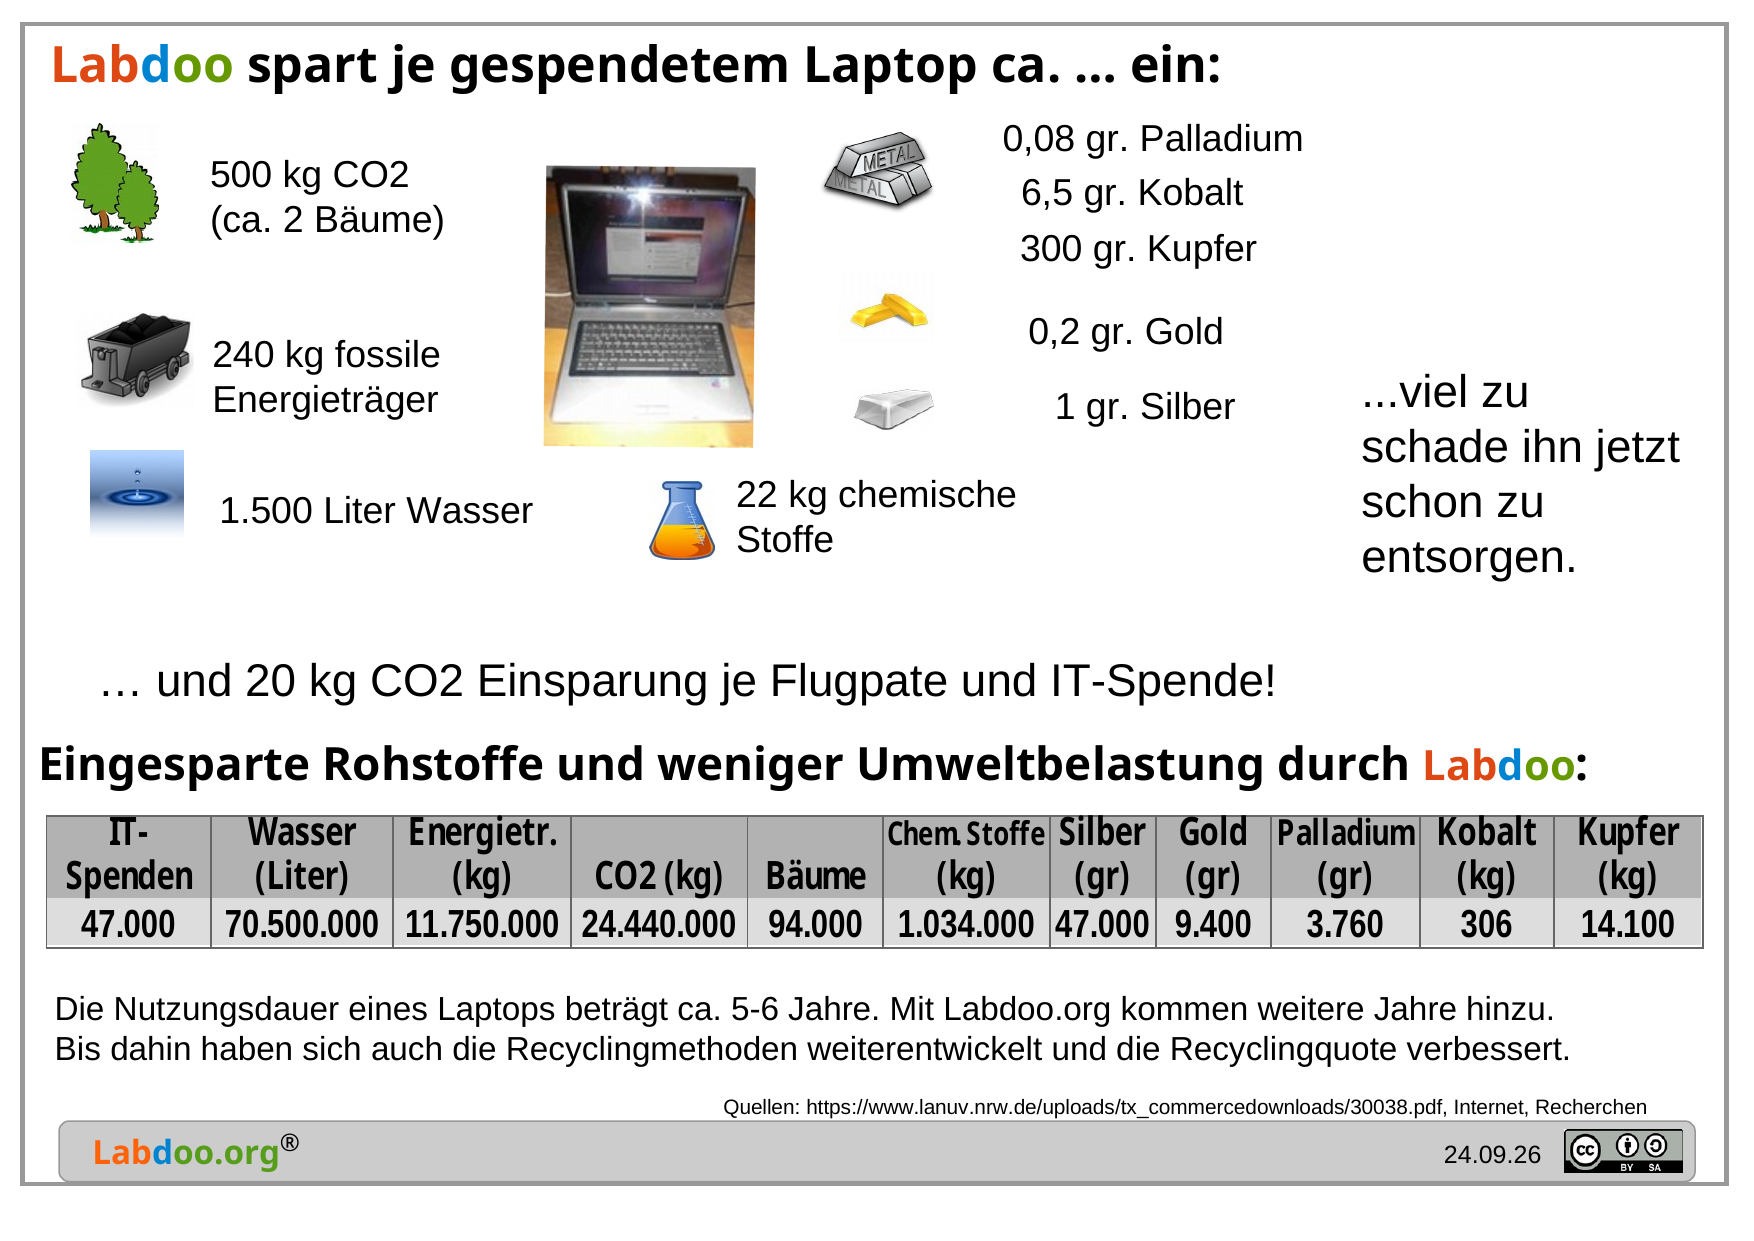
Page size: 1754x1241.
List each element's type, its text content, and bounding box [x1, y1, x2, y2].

text_box 6,5 gr. Kobalt [1006, 161, 1276, 221]
picture [90, 450, 184, 538]
text_box ...viel zu schade ihn jetzt schon zu entsorgen. [1346, 354, 1701, 603]
picture [71, 123, 159, 243]
text_box 240 kg fossile Energieträger [197, 322, 520, 428]
picture [76, 312, 194, 409]
picture [820, 128, 934, 213]
text_box 1 gr. Silber [1039, 405, 1292, 449]
text_box Quellen: https://www.lanuv.nrw.de/uploads/tx_commercedownloads/30038.pdf, Internet, Recherchen [708, 1086, 1725, 1127]
text_box 0,2 gr. Gold [1013, 299, 1312, 405]
picture [649, 481, 715, 560]
chart [46, 815, 1706, 951]
text_box … und 20 kg CO2 Einsparung je Flugpate und IT-Spende! [82, 642, 1754, 768]
picture [838, 271, 934, 343]
picture [1564, 1129, 1683, 1173]
picture [853, 389, 934, 430]
text_box Eingesparte Rohstoffe und weniger Umweltbelastung durch Labdoo: [23, 727, 1713, 798]
text_box 1.500 Liter Wasser [204, 478, 556, 539]
text_box Die Nutzungsdauer eines Laptops beträgt ca. 5-6 Jahre. Mit Labdoo.org kommen weitere Jahre hinzu. Bis dahin haben sich auch die Recyclingmethoden weiterentwickelt und die Recyclingquote verbessert. [39, 980, 1729, 1075]
text_box Labdoo spart je gespendetem Laptop ca. … ein: [35, 25, 1678, 107]
text_box 0,08 gr. Palladium [987, 106, 1335, 167]
text_box 300 gr. Kupfer [1005, 216, 1301, 277]
text_box Labdoo.org® [77, 1098, 355, 1181]
picture [543, 165, 756, 448]
text_box 500 kg CO2 (ca. 2 Bäume) [195, 142, 502, 248]
text_box 22 kg chemische Stoffe [721, 462, 1063, 567]
